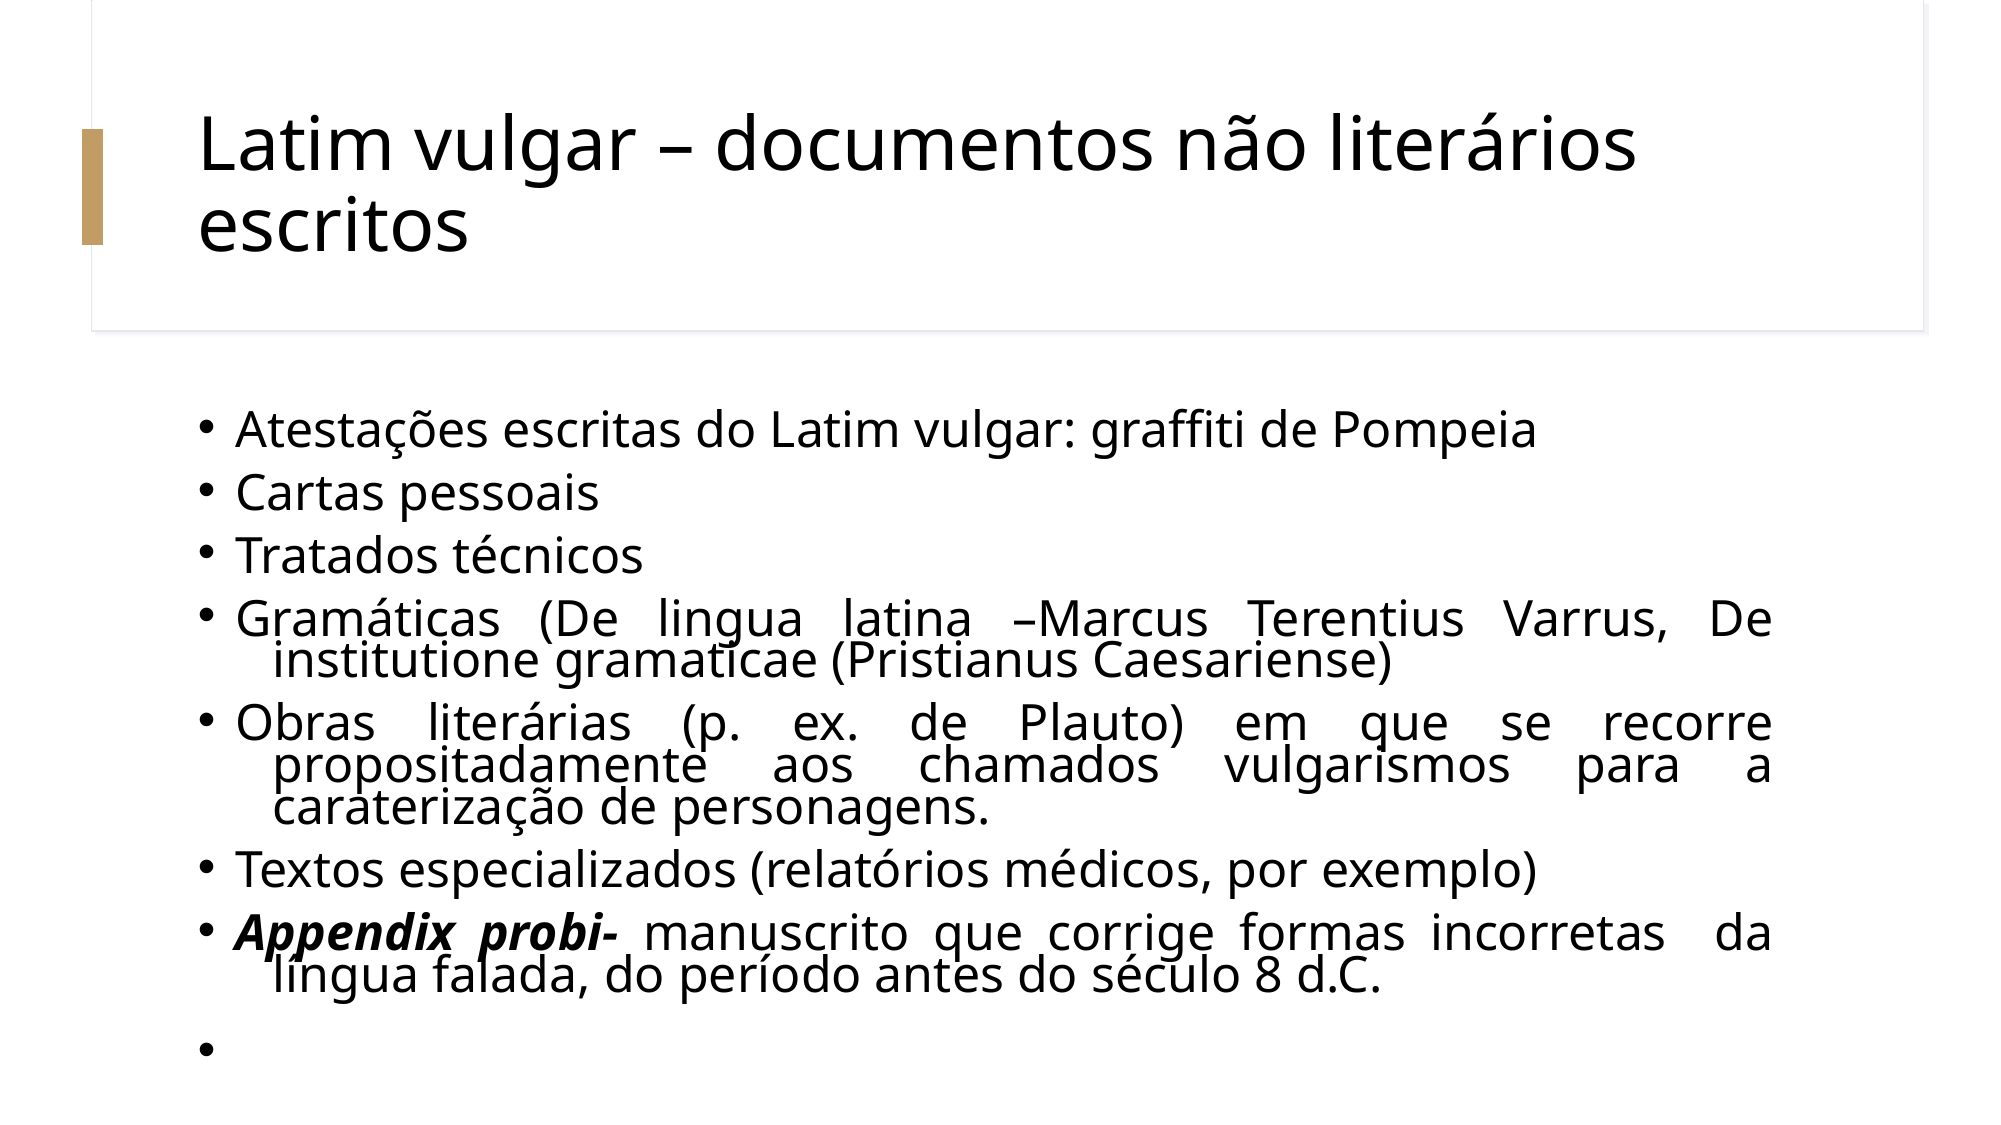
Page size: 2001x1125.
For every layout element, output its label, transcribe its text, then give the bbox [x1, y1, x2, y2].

title Latim vulgar – documentos não literários escritos [183, 90, 1852, 284]
list Atestações escritas do Latim vulgar: graffiti de Pompeia Cartas pessoais Tratados técnicos Gramáticas (De lingua latina –Marcus Terentius Varrus, De institutione gramaticae (Pristianus Caesariense) Obras literárias (p. ex. de Plauto) em que se recorre propositadamente aos chamados vulgarismos para a caraterização de personagens. Textos especializados (relatórios médicos, por exemplo) Appendix probi- manuscrito que corrige formas incorretas da língua falada, do período antes do século 8 d.C. [183, 406, 1852, 1013]
